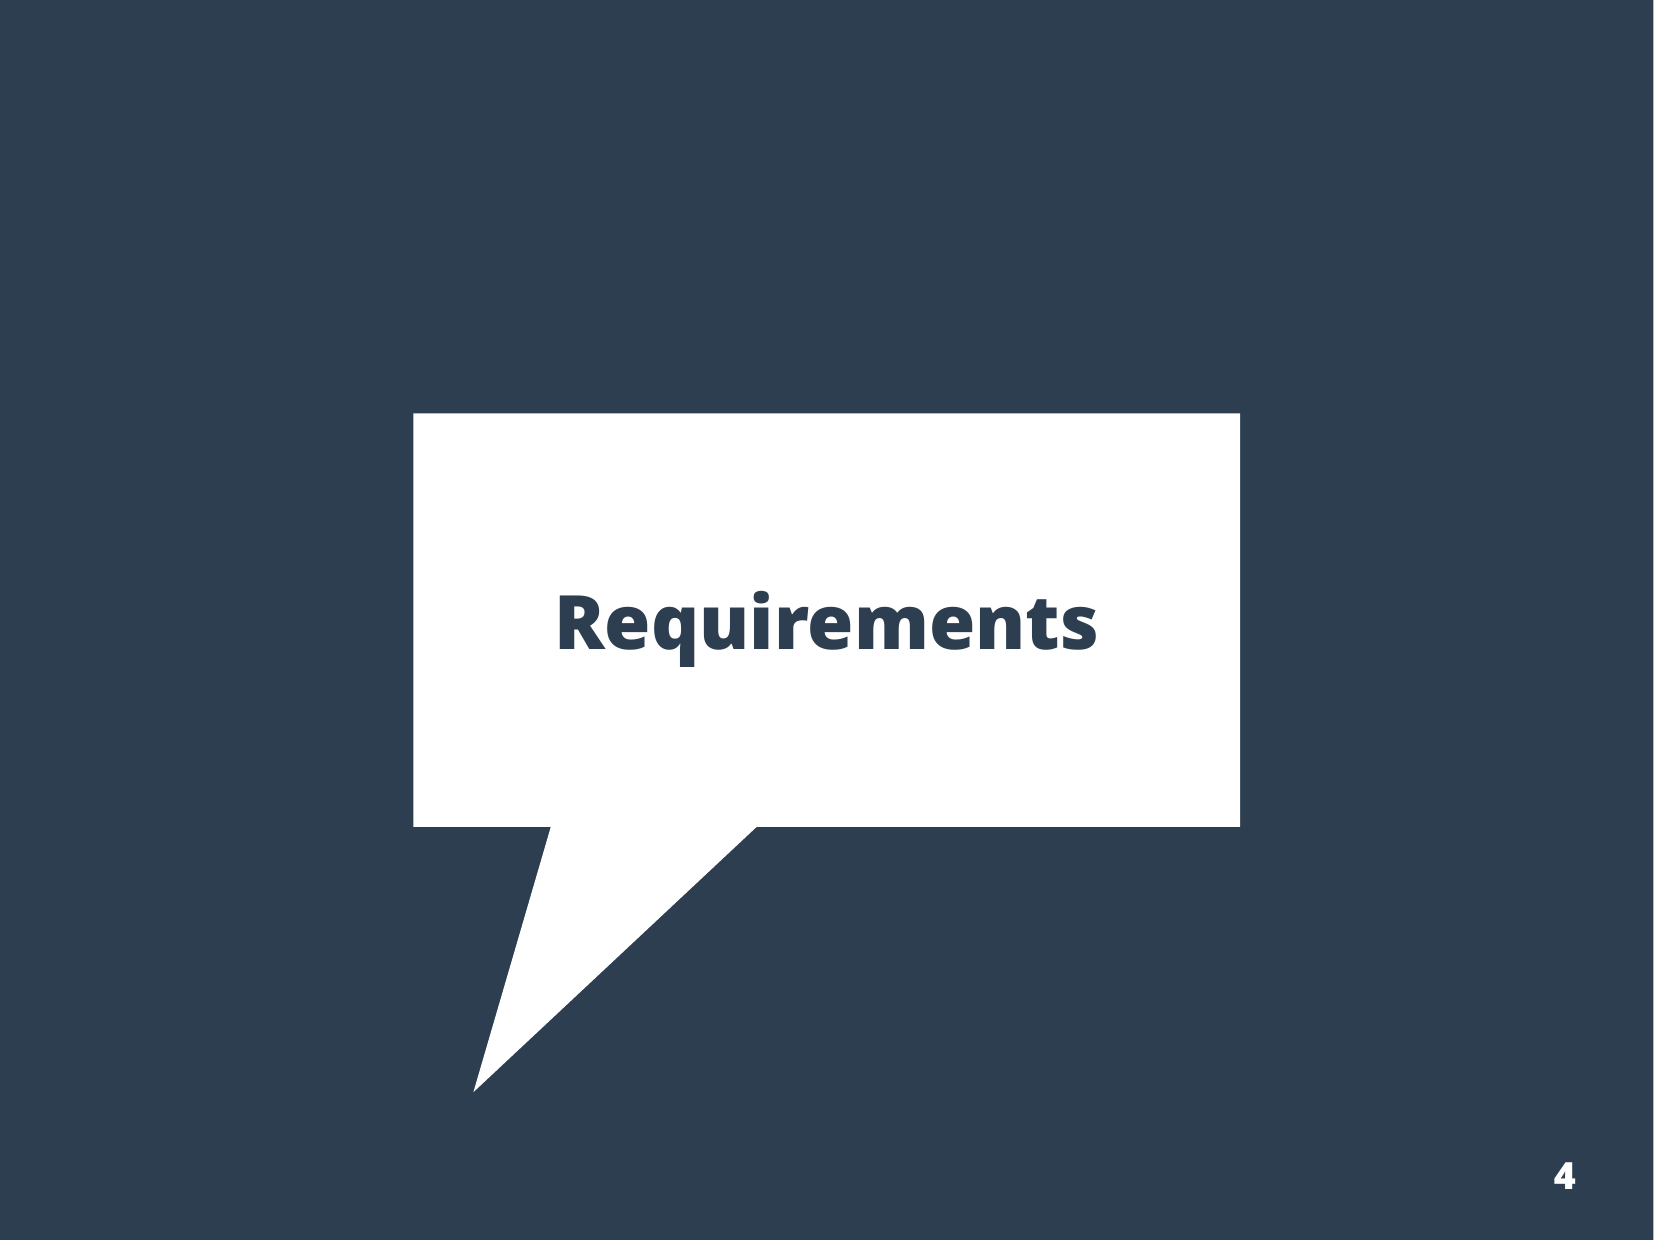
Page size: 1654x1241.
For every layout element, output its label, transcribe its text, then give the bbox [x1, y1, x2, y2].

title Requirements [442, 442, 1211, 798]
